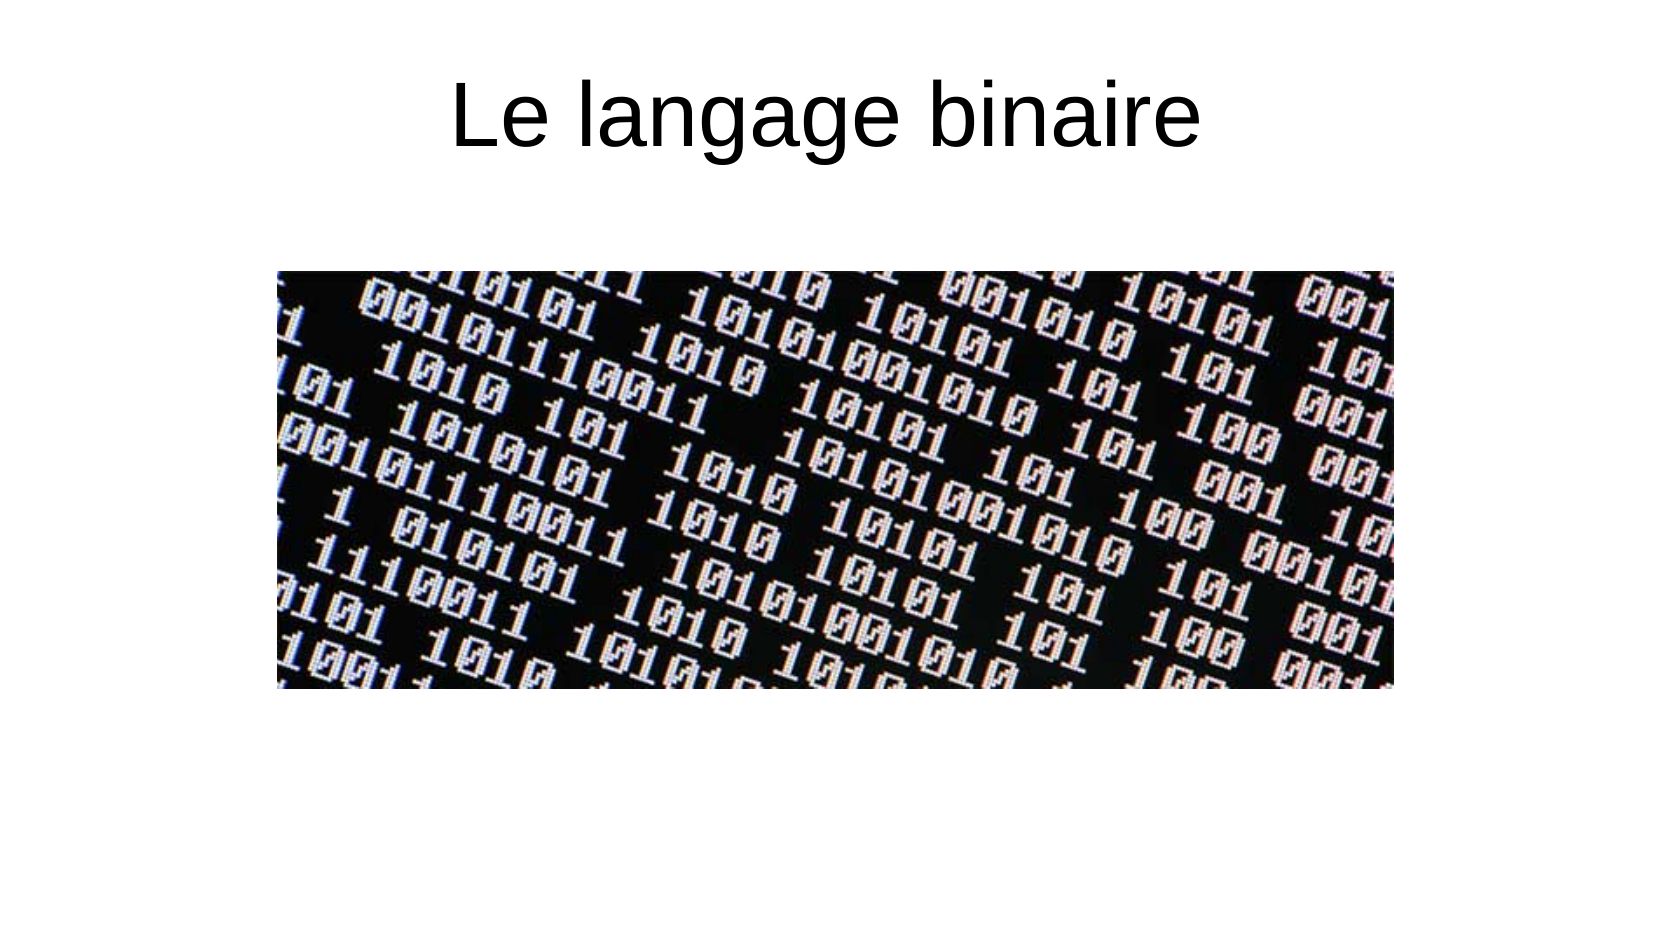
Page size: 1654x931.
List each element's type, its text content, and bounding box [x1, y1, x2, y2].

picture [277, 271, 1394, 689]
title Le langage binaire [82, 37, 1571, 193]
